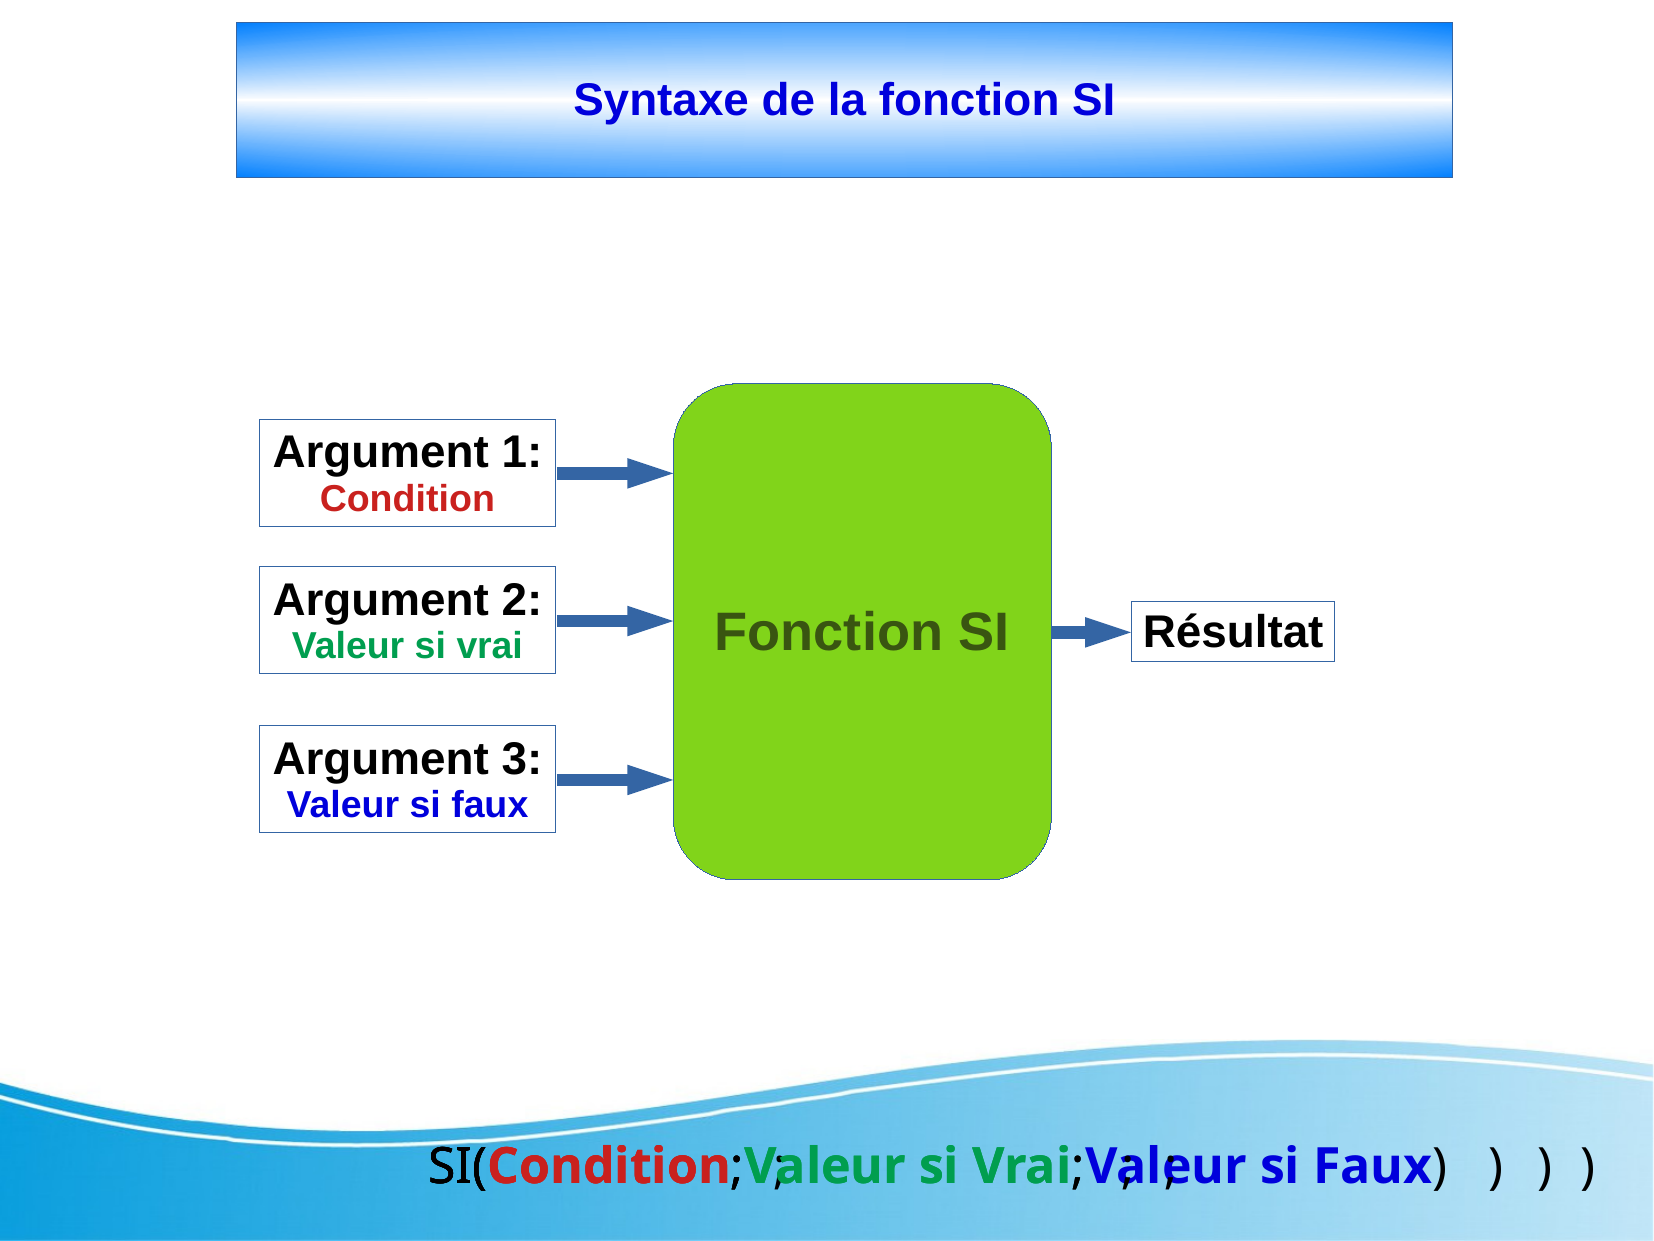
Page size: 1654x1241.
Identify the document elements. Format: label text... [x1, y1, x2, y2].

text_box Résultat [1131, 601, 1335, 662]
text_box Syntaxe de la fonction SI [236, 22, 1453, 178]
text_box Argument 3: Valeur si faux [259, 725, 556, 833]
text_box Fonction SI [673, 383, 1052, 880]
text_box Argument 1: Condition [259, 419, 556, 527]
picture [0, 1039, 1654, 1241]
text_box SI(Condition;Valeur si Vrai; ) [413, 1122, 1654, 1205]
text_box Argument 2: Valeur si vrai [259, 566, 556, 674]
